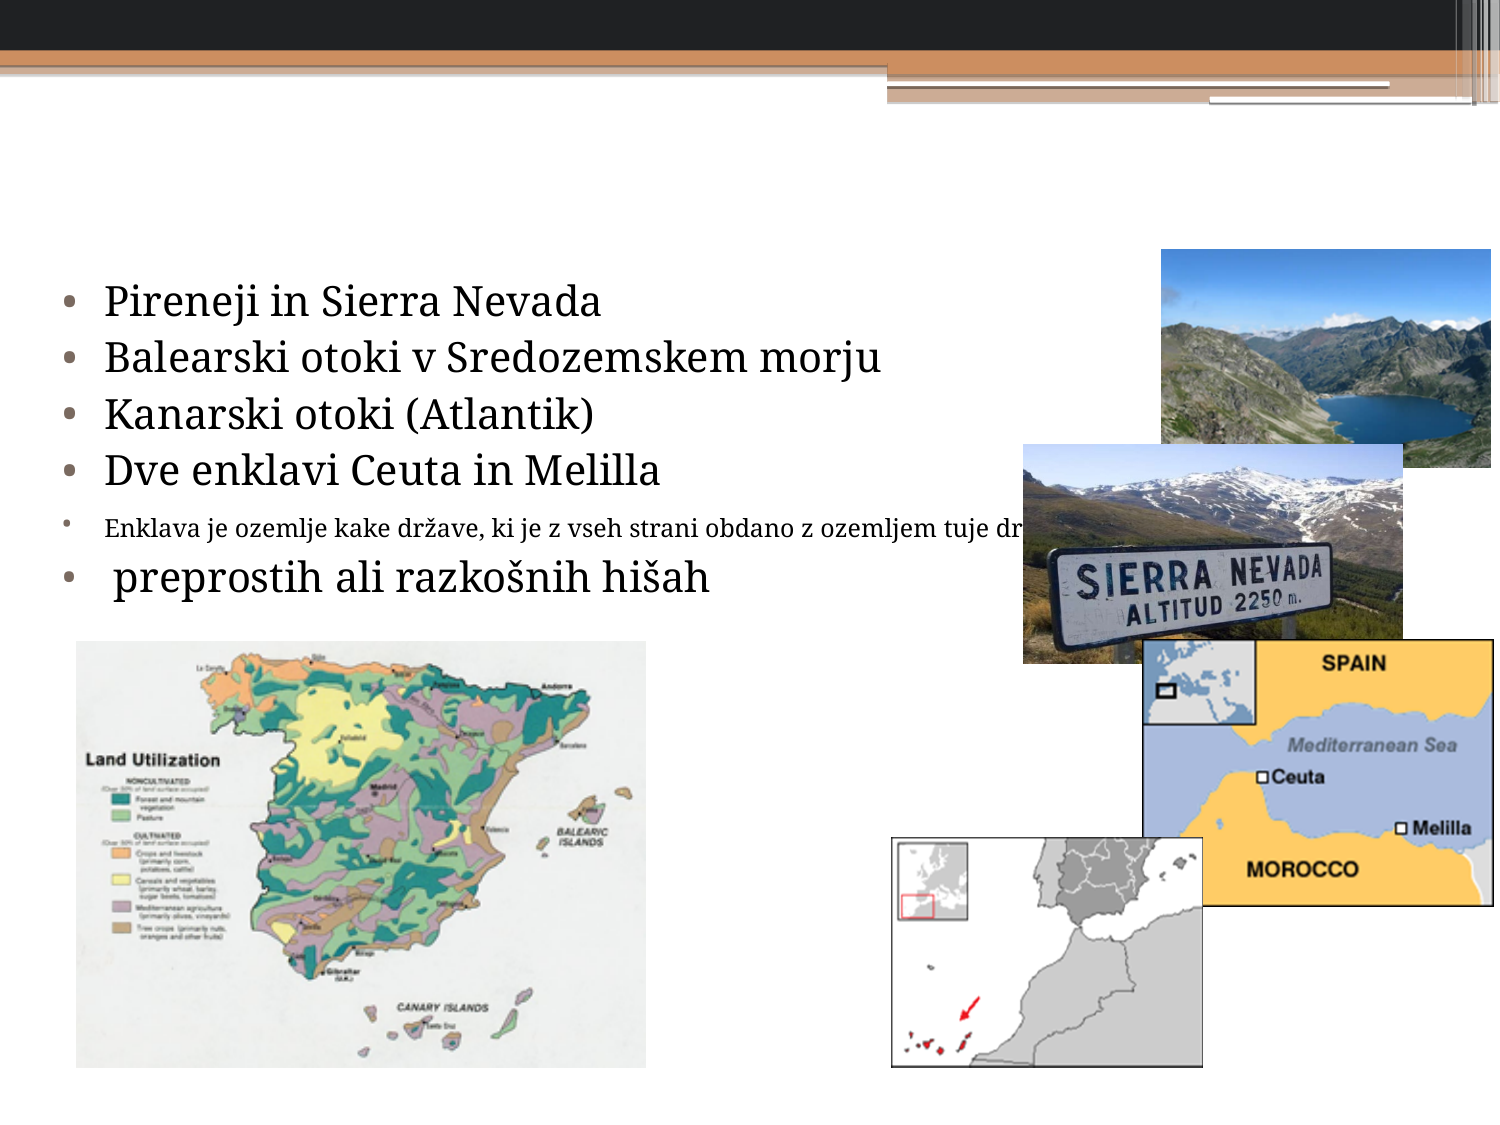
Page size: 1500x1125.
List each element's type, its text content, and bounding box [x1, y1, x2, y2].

list Pireneji in Sierra Nevada Balearski otoki v Sredozemskem morju Kanarski otoki (Atlantik) Dve enklavi Ceuta in Melilla Enklava je ozemlje kake države, ki je z vseh strani obdano z ozemljem tuje države. preprostih ali razkošnih hišah [29, 113, 1425, 1079]
picture [76, 641, 646, 1068]
picture [891, 249, 1494, 1068]
